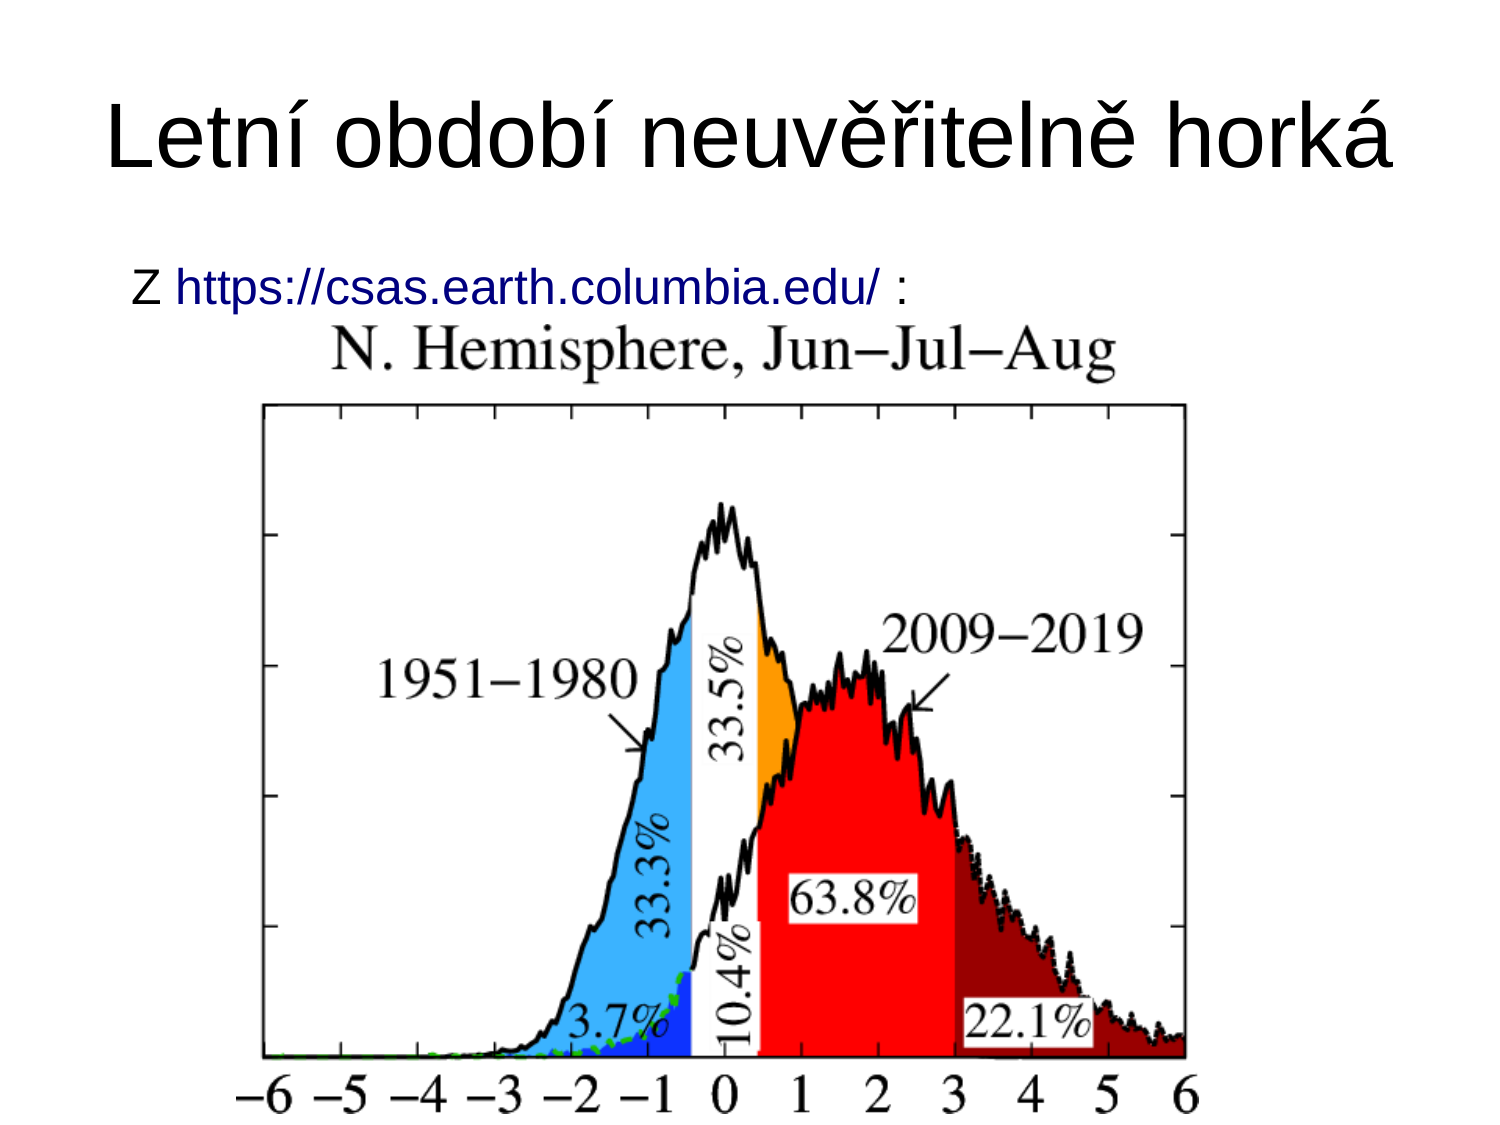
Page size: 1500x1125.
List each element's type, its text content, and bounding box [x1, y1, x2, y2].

list Z https://csas.earth.columbia.edu/ : [75, 263, 1425, 916]
picture [236, 324, 1199, 1114]
title Letní období neuvěřitelně horká [75, 44, 1425, 233]
